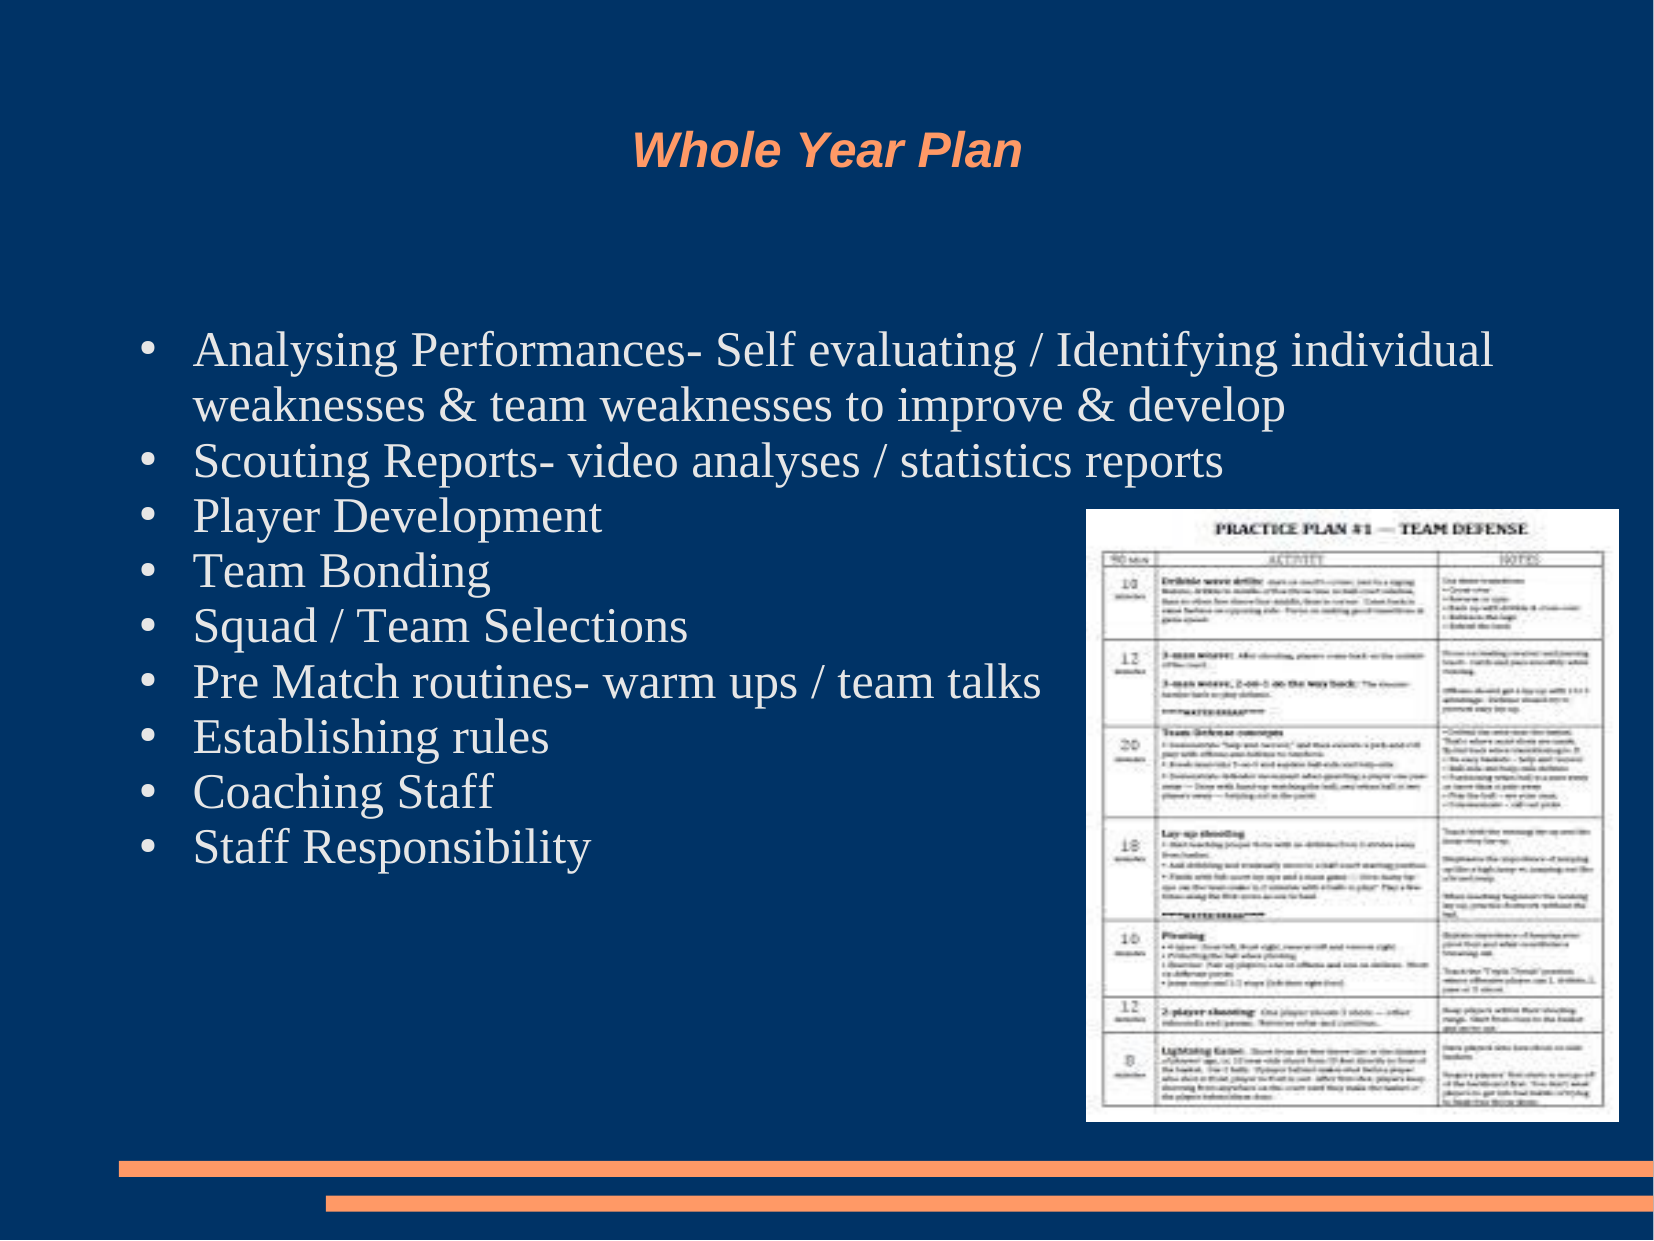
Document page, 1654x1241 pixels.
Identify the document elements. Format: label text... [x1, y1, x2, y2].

picture [1086, 509, 1619, 1123]
list Analysing Performances- Self evaluating / Identifying individual weaknesses & team weaknesses to improve & develop Scouting Reports- video analyses / statistics reports Player Development Team Bonding Squad / Team Selections Pre Match routines- warm ups / team talks Establishing rules Coaching Staff Staff Responsibility [121, 322, 1561, 1132]
title Whole Year Plan [121, 46, 1534, 254]
